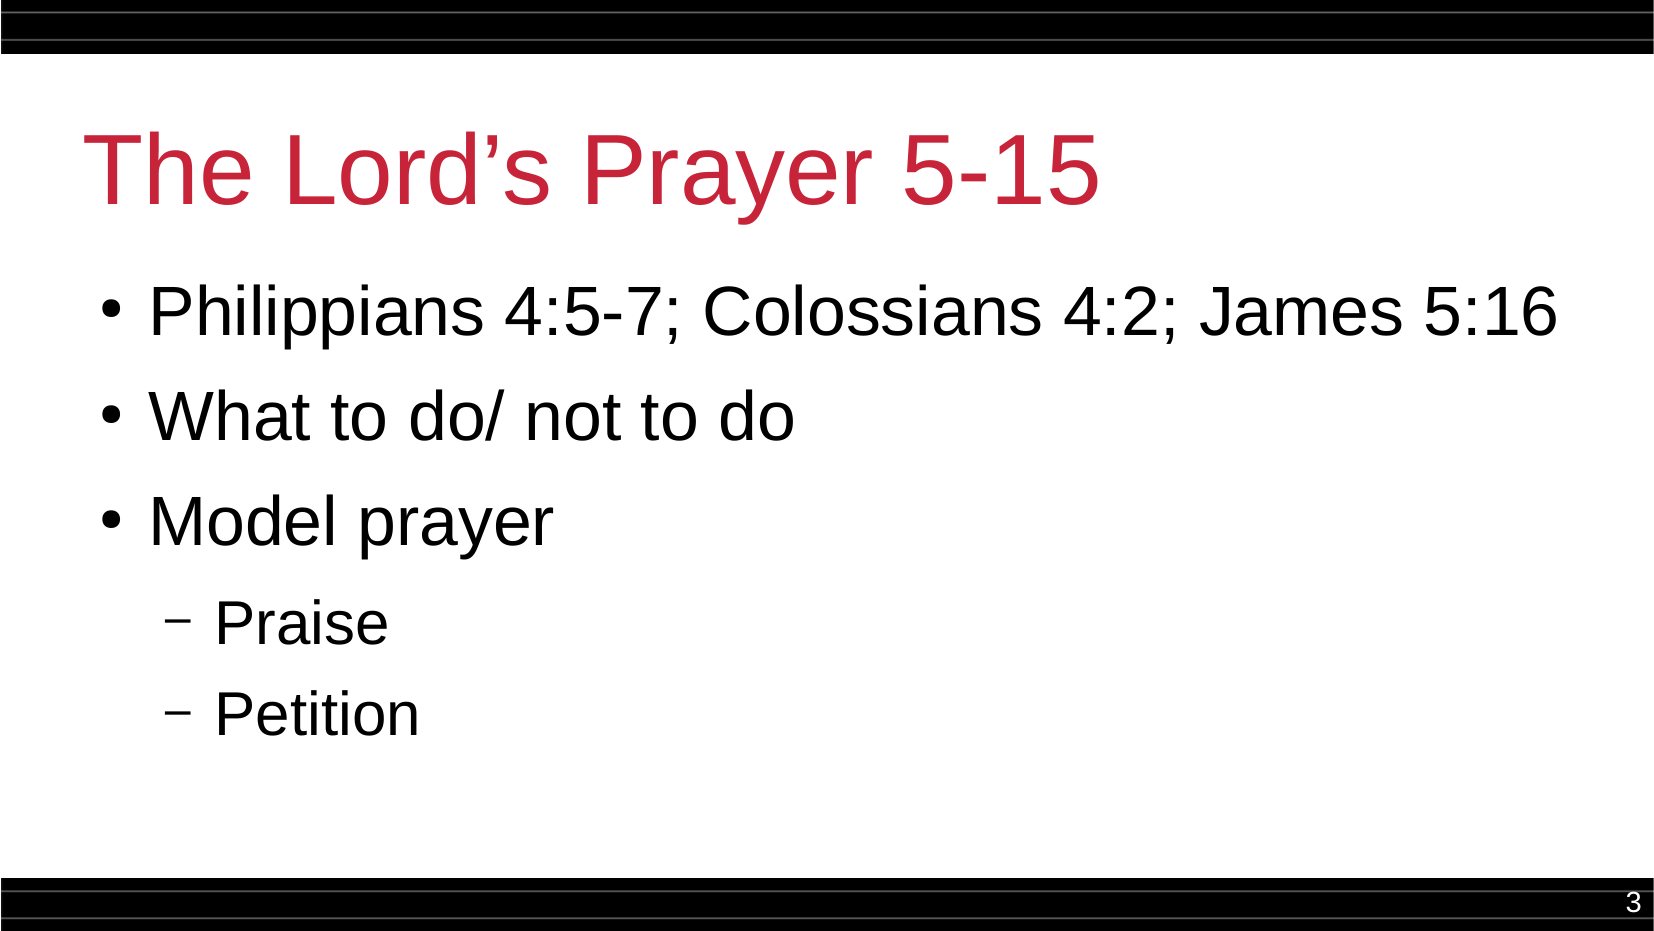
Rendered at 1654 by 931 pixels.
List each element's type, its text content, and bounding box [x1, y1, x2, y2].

title The Lord’s Prayer 5-15 [82, 92, 1571, 249]
list Philippians 4:5-7; Colossians 4:2; James 5:16 What to do/ not to do Model prayer Praise Petition [82, 271, 1571, 758]
picture [1, 0, 1654, 54]
picture [1, 878, 1654, 931]
